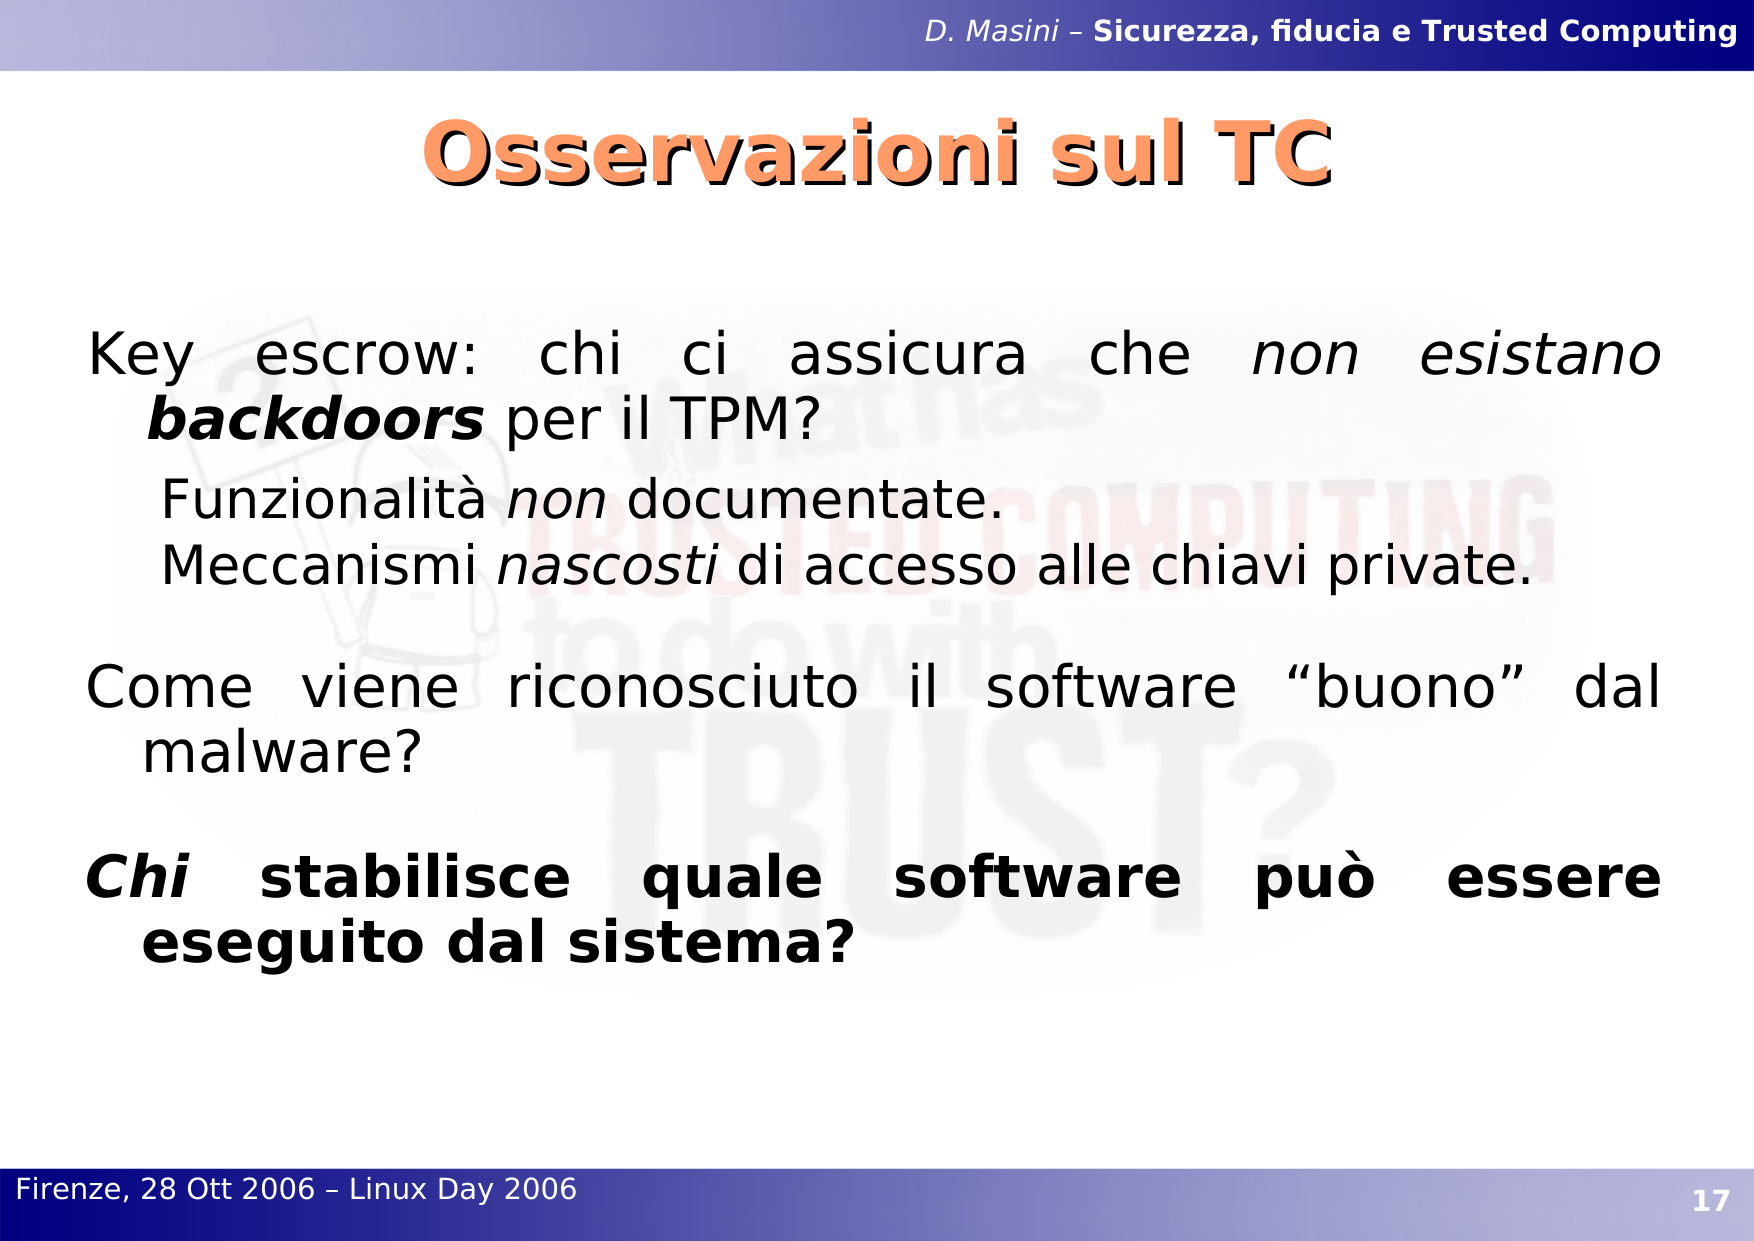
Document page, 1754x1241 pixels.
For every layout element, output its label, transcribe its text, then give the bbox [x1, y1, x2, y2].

title Osservazioni sul TC [87, 49, 1667, 257]
text_box Firenze, 28 Ott 2006 – Linux Day 2006 [0, 1175, 1314, 1234]
list Key escrow: chi ci assicura che non esistano backdoors per il TPM? Funzionalità non documentate. Meccanismi nascosti di accesso alle chiavi private. Come viene riconosciuto il software “buono” dal malware? Chi stabilisce quale software può essere eseguito dal sistema? [85, 322, 1664, 997]
text_box <numero> [1641, 1185, 1732, 1223]
picture [0, 0, 1754, 1241]
text_box D. Masini – Sicurezza, fiducia e Trusted Computing [602, 7, 1754, 63]
